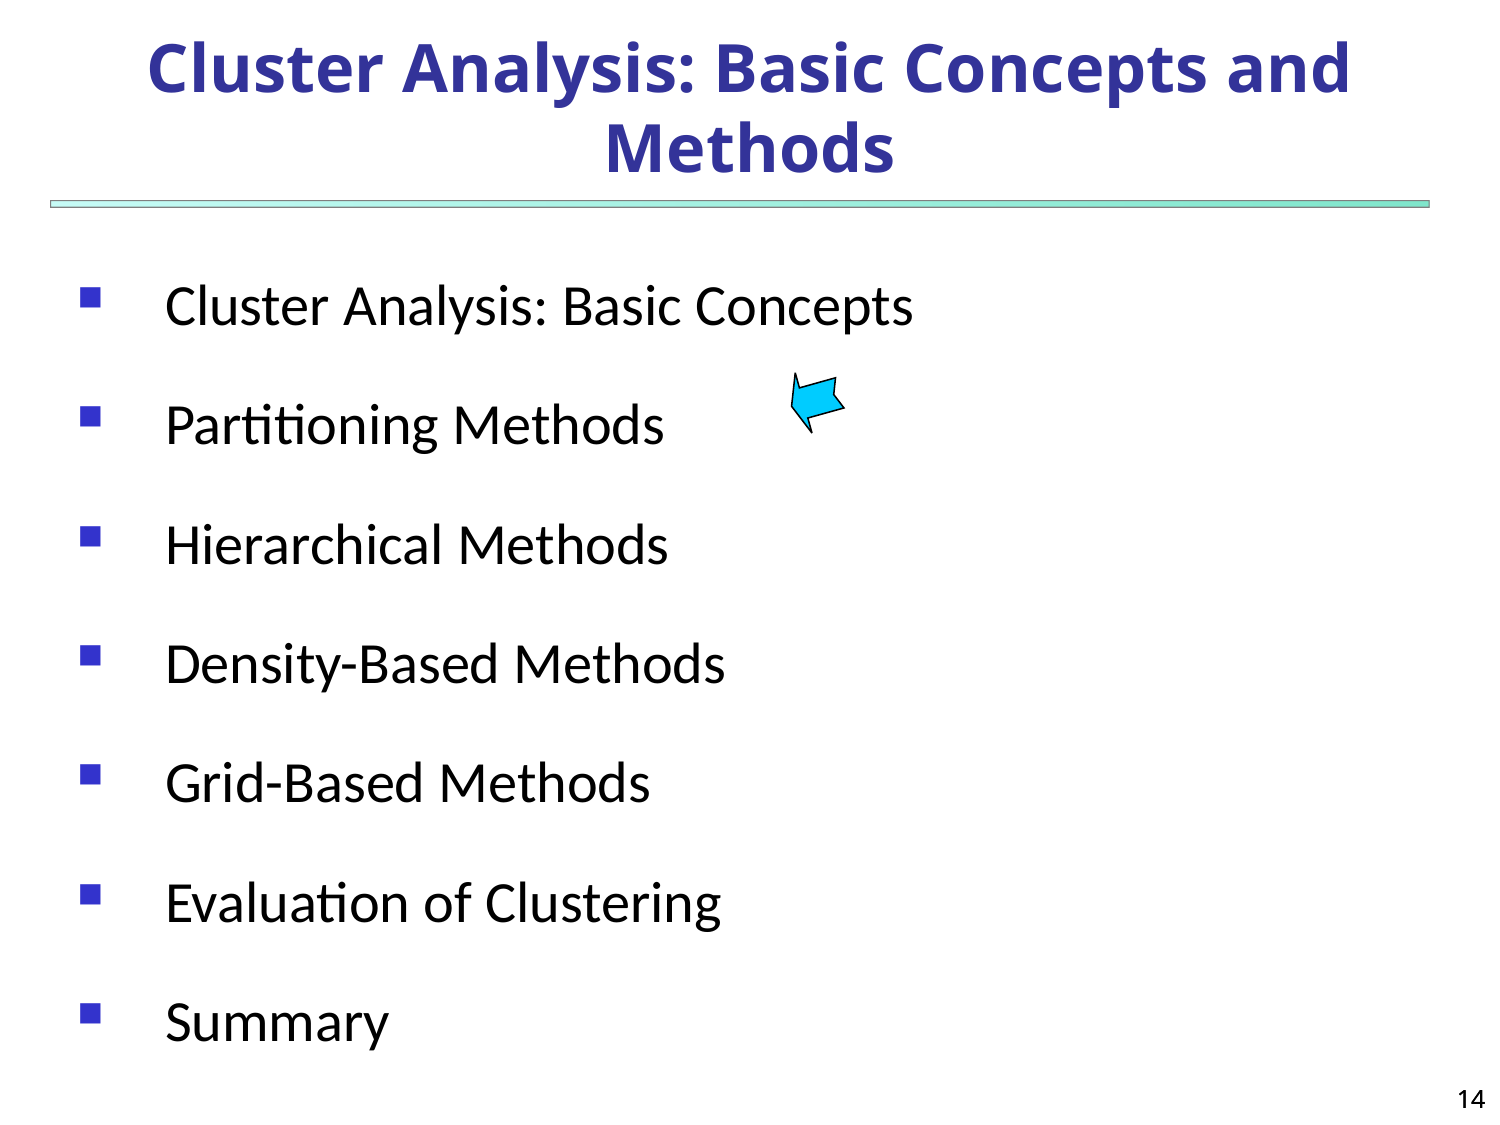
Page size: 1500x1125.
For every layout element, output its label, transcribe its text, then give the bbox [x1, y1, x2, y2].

text_box [791, 372, 844, 434]
text_box 18 [1187, 1062, 1500, 1125]
list Cluster Analysis: Basic Concepts Partitioning Methods Hierarchical Methods Density-Based Methods Grid-Based Methods Evaluation of Clustering Summary [62, 224, 1412, 1075]
title Cluster Analysis: Basic Concepts and Methods [0, 18, 1500, 194]
